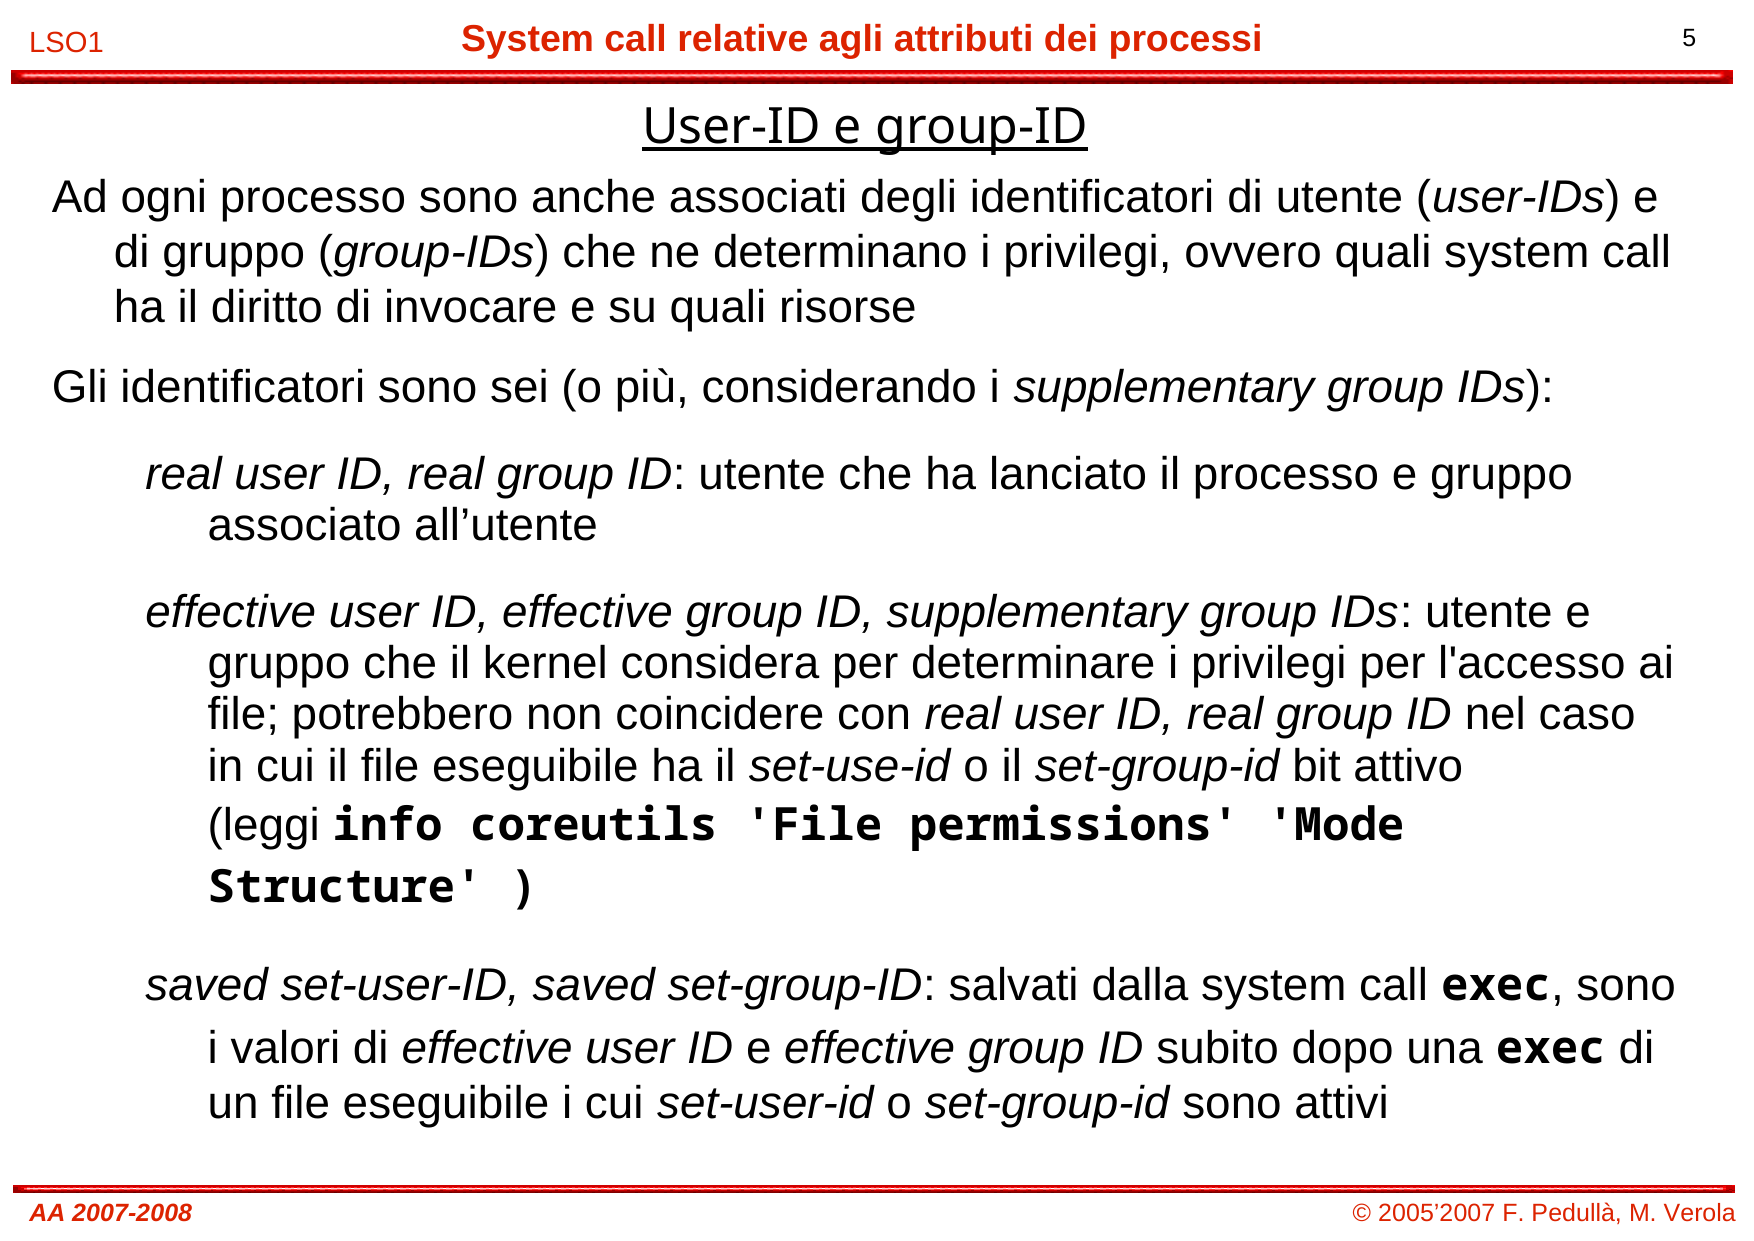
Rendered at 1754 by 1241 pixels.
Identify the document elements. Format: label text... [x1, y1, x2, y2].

list Ad ogni processo sono anche associati degli identificatori di utente (user-IDs) e di gruppo (group-IDs) che ne determinano i privilegi, ovvero quali system call ha il diritto di invocare e su quali risorse Gli identificatori sono sei (o più, considerando i supplementary group IDs): real user ID, real group ID: utente che ha lanciato il processo e gruppo associato all’utente effective user ID, effective group ID, supplementary group IDs: utente e gruppo che il kernel considera per determinare i privilegi per l'accesso ai file; potrebbero non coincidere con real user ID, real group ID nel caso in cui il file eseguibile ha il set-use-id o il set-group-id bit attivo (leggi info coreutils 'File permissions' 'Mode Structure' ) saved set-user-ID, saved set-group-ID: salvati dalla system call exec, sono i valori di effective user ID e effective group ID subito dopo una exec di un file eseguibile i cui set-user-id o set-group-id sono attivi [37, 160, 1692, 1102]
title User-ID e group-ID [179, 78, 1552, 174]
picture [11, 70, 1733, 84]
picture [13, 1185, 1735, 1193]
